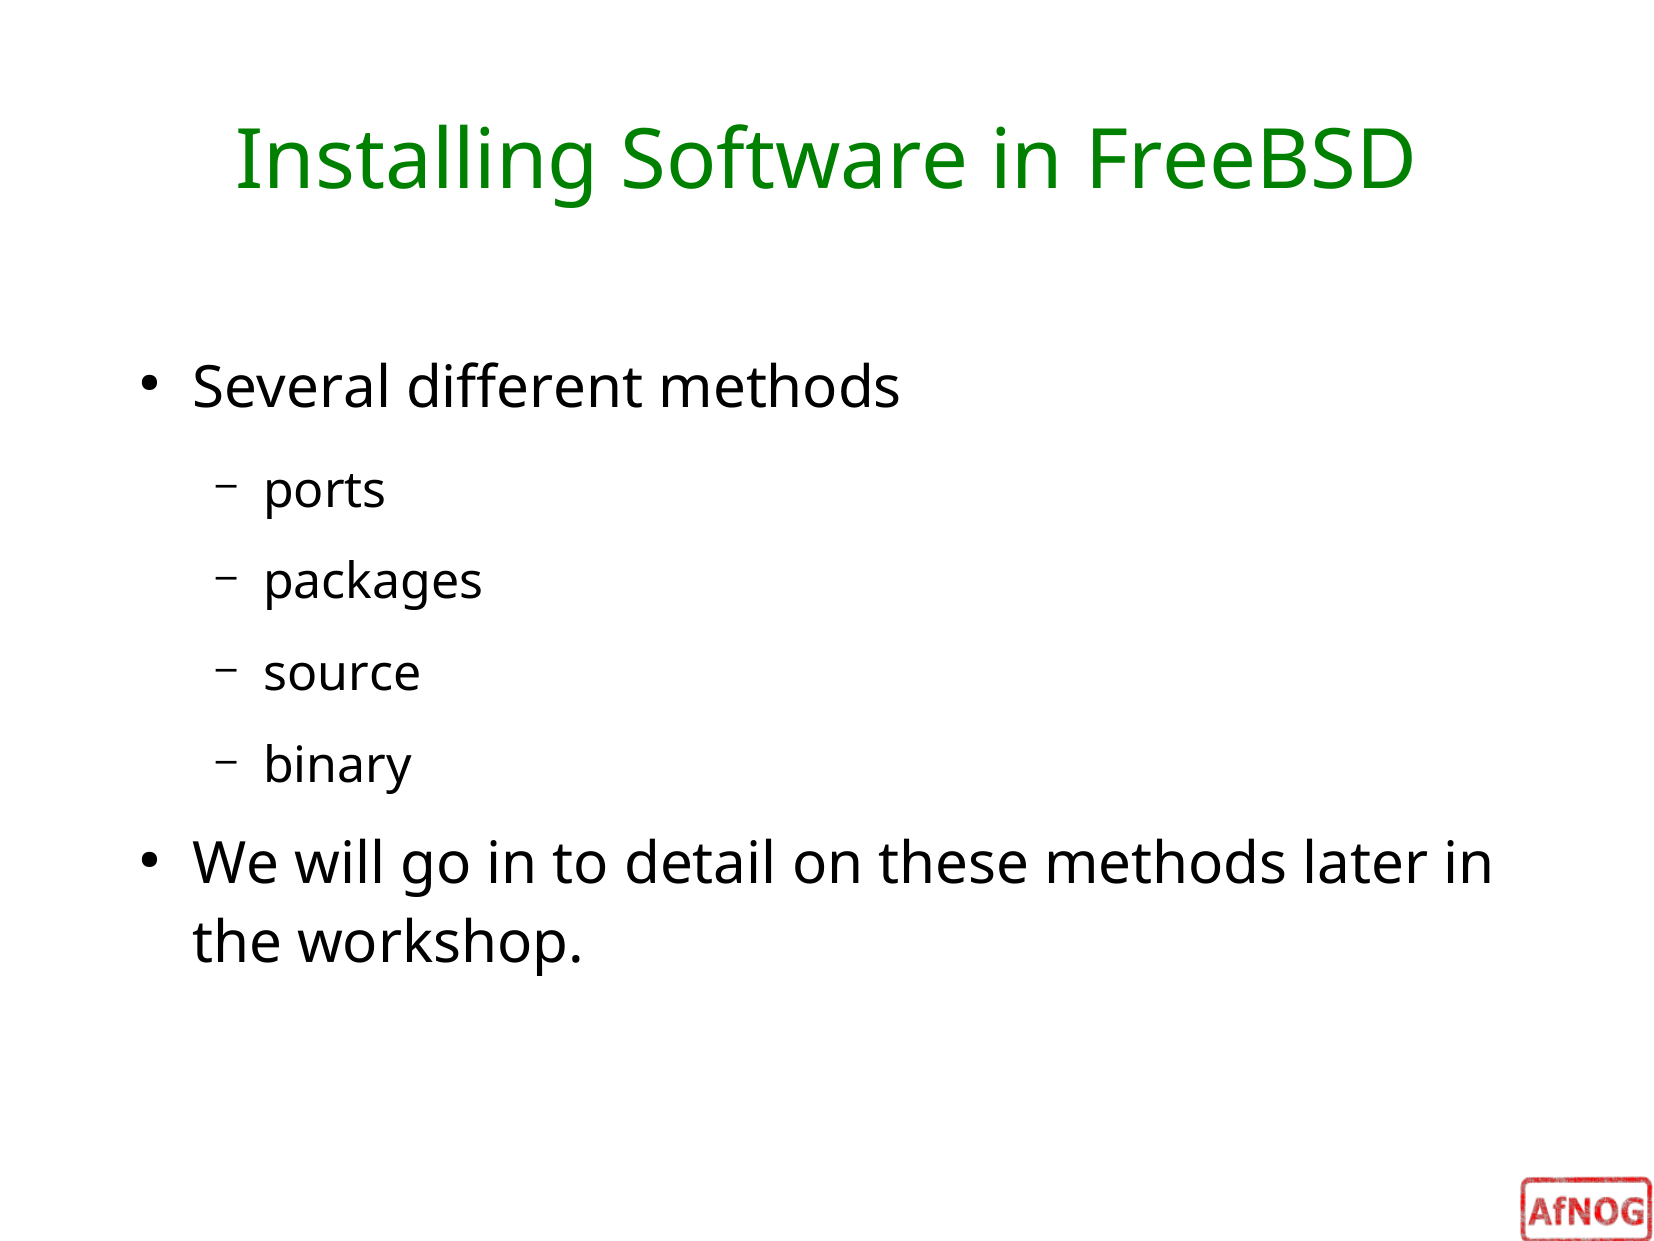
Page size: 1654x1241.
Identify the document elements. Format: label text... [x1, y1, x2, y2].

title Installing Software in FreeBSD [121, 73, 1533, 241]
list Several different methods ports packages source binary We will go in to detail on these methods later in the workshop. [121, 344, 1533, 1127]
picture [1519, 1175, 1654, 1241]
